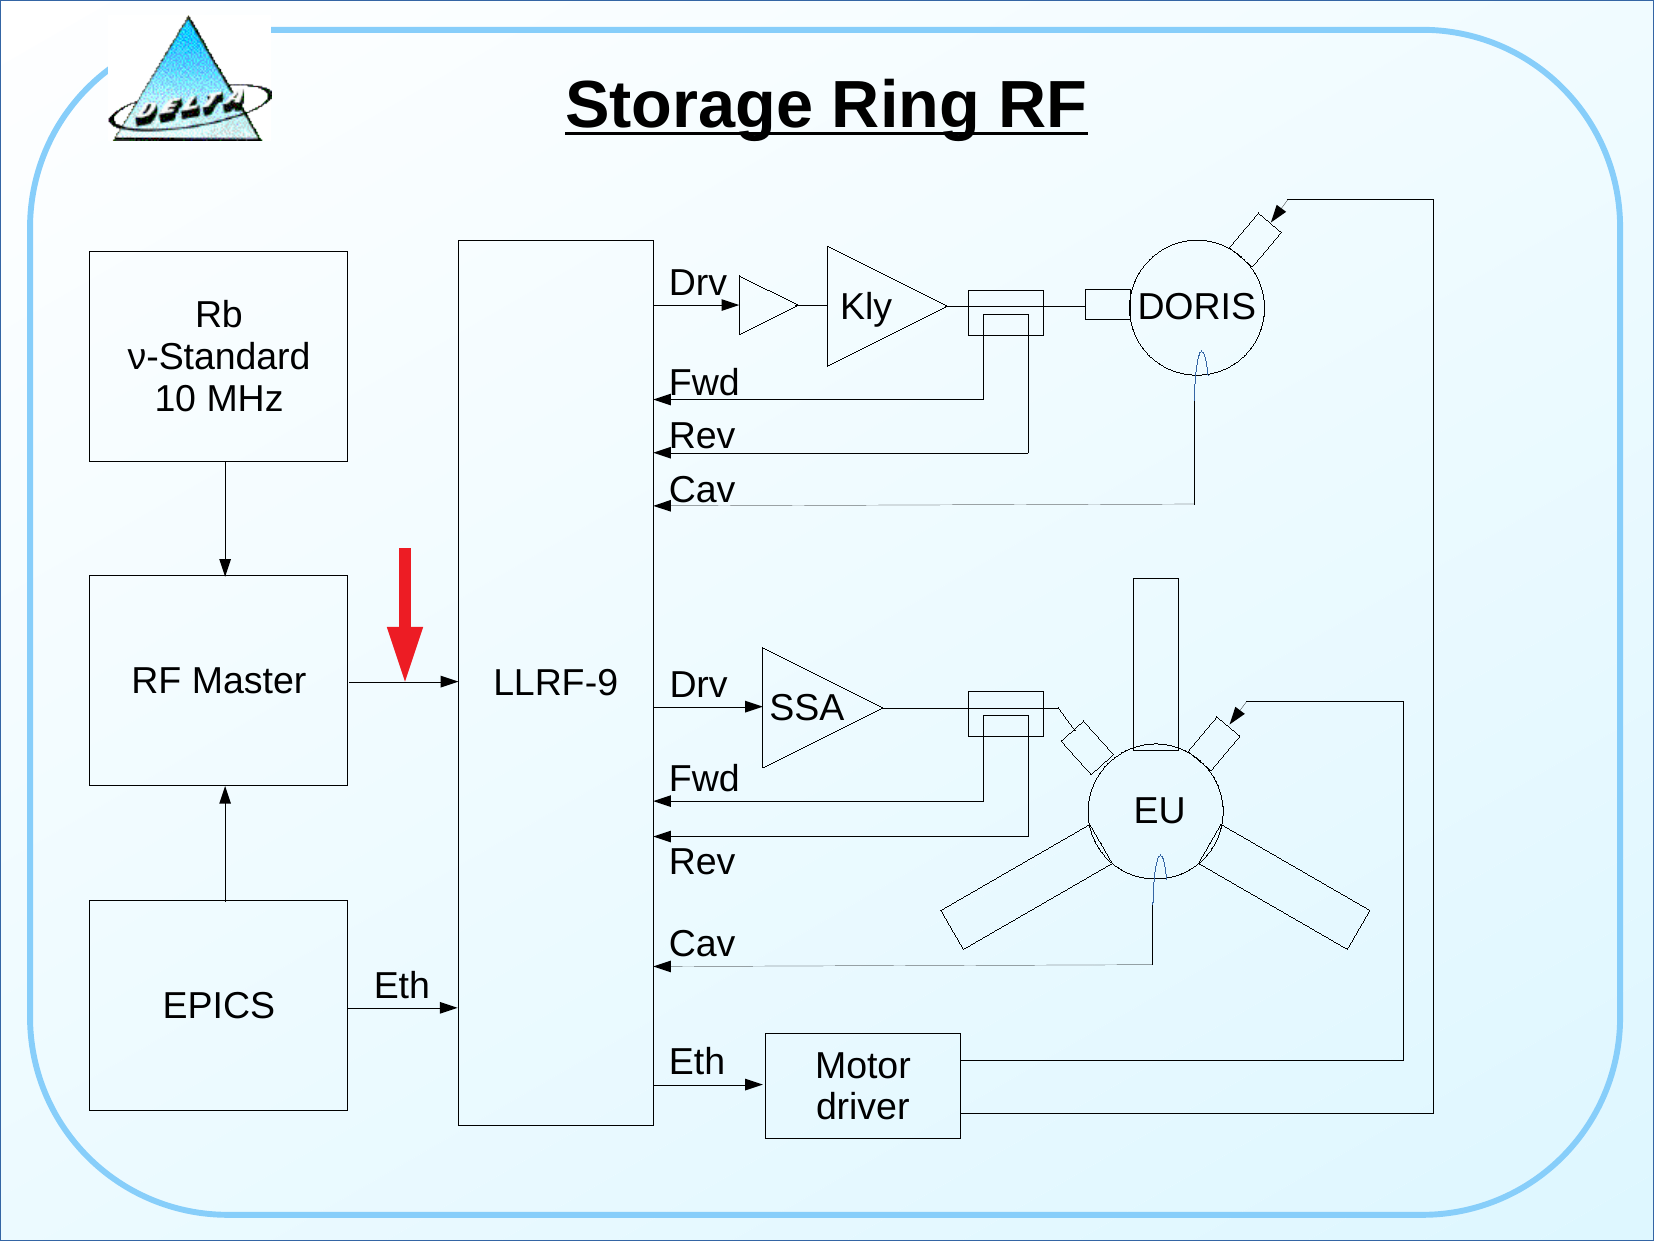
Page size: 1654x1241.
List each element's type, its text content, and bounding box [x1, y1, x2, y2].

text_box [0, 0, 1654, 1241]
text_box Cav [654, 460, 751, 518]
picture [107, 14, 272, 141]
text_box Rev [654, 832, 751, 890]
text_box Kly [825, 277, 908, 335]
text_box Rb ν-Standard 10 MHz [89, 251, 348, 462]
text_box SSA [754, 679, 860, 737]
text_box Fwd [654, 354, 755, 412]
text_box Drv [654, 254, 743, 311]
text_box EPICS [89, 900, 348, 1111]
text_box Motor driver [765, 1033, 961, 1139]
text_box EU [1119, 782, 1201, 839]
text_box Eth [654, 1033, 741, 1091]
text_box DORIS [1122, 277, 1272, 335]
text_box RF Master [89, 575, 348, 786]
text_box Fwd [654, 750, 755, 807]
text_box Drv [654, 655, 743, 713]
text_box LLRF-9 [458, 240, 654, 1126]
text_box Rev [654, 407, 751, 460]
text_box Cav [654, 915, 751, 973]
text_box Storage Ring RF [550, 60, 1103, 150]
text_box Eth [358, 956, 445, 1014]
